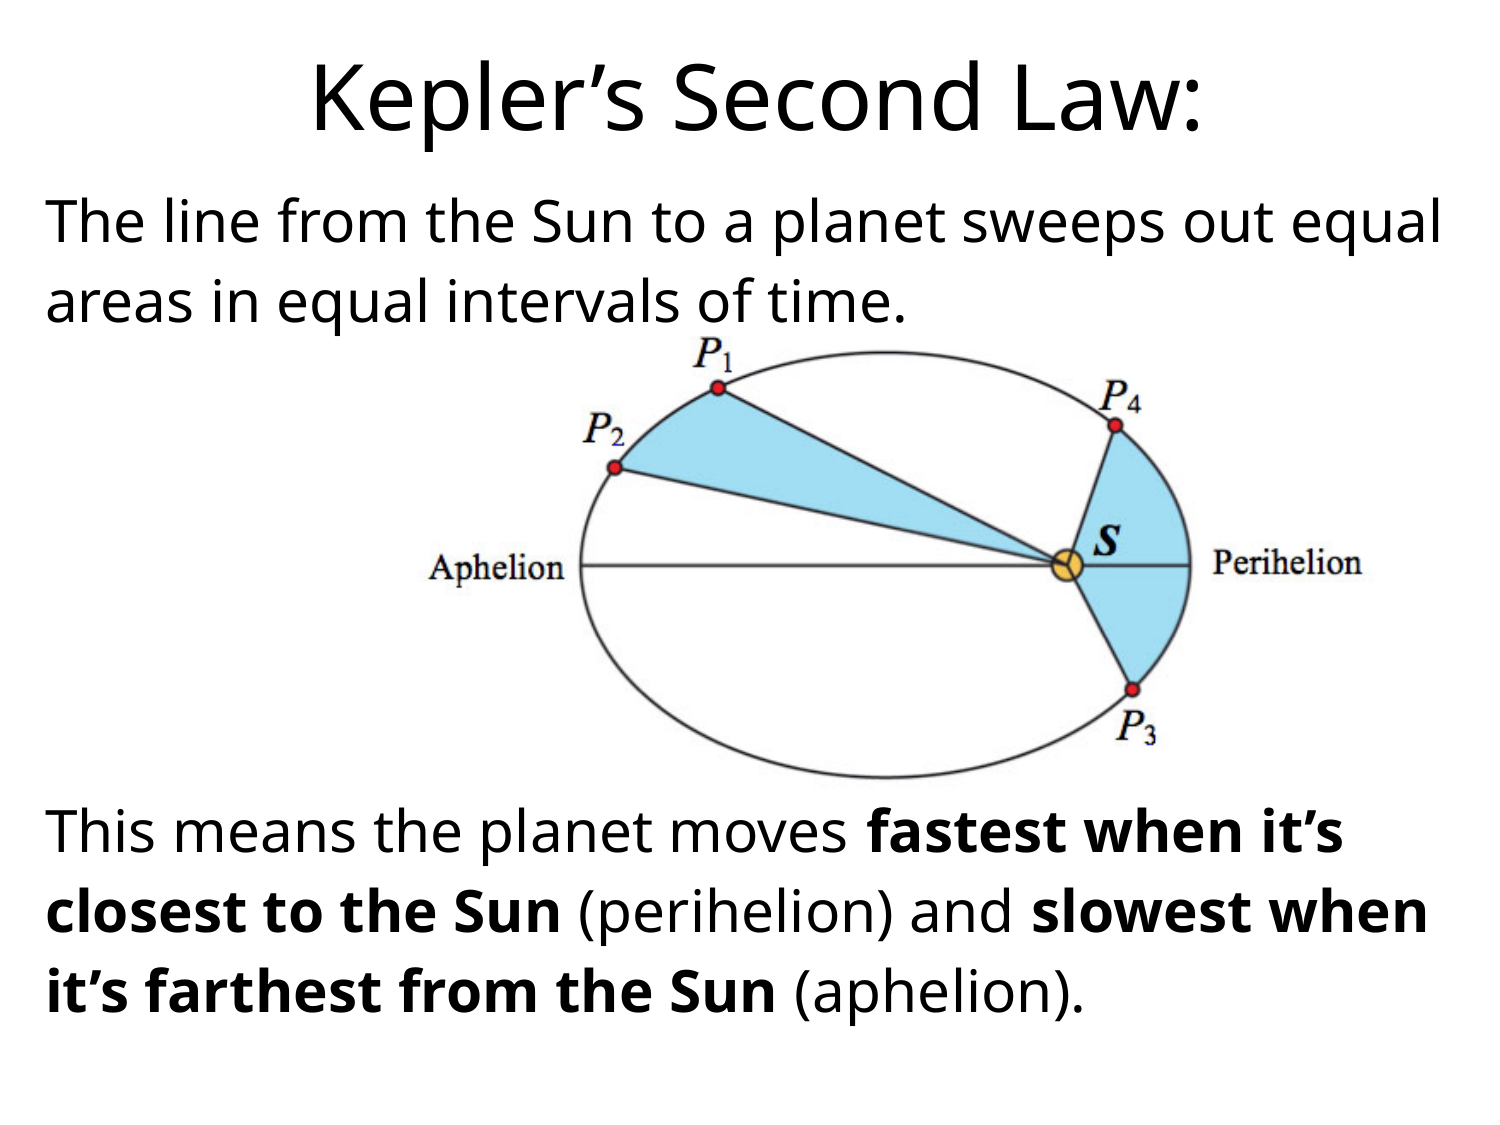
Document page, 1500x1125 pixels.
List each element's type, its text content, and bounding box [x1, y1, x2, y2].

list The line from the Sun to a planet sweeps out equal areas in equal intervals of time. This means the planet moves fastest when it’s closest to the Sun (perihelion) and slowest when it’s farthest from the Sun (aphelion). [45, 179, 1471, 1036]
title Kepler’s Second Law: [45, 41, 1471, 149]
